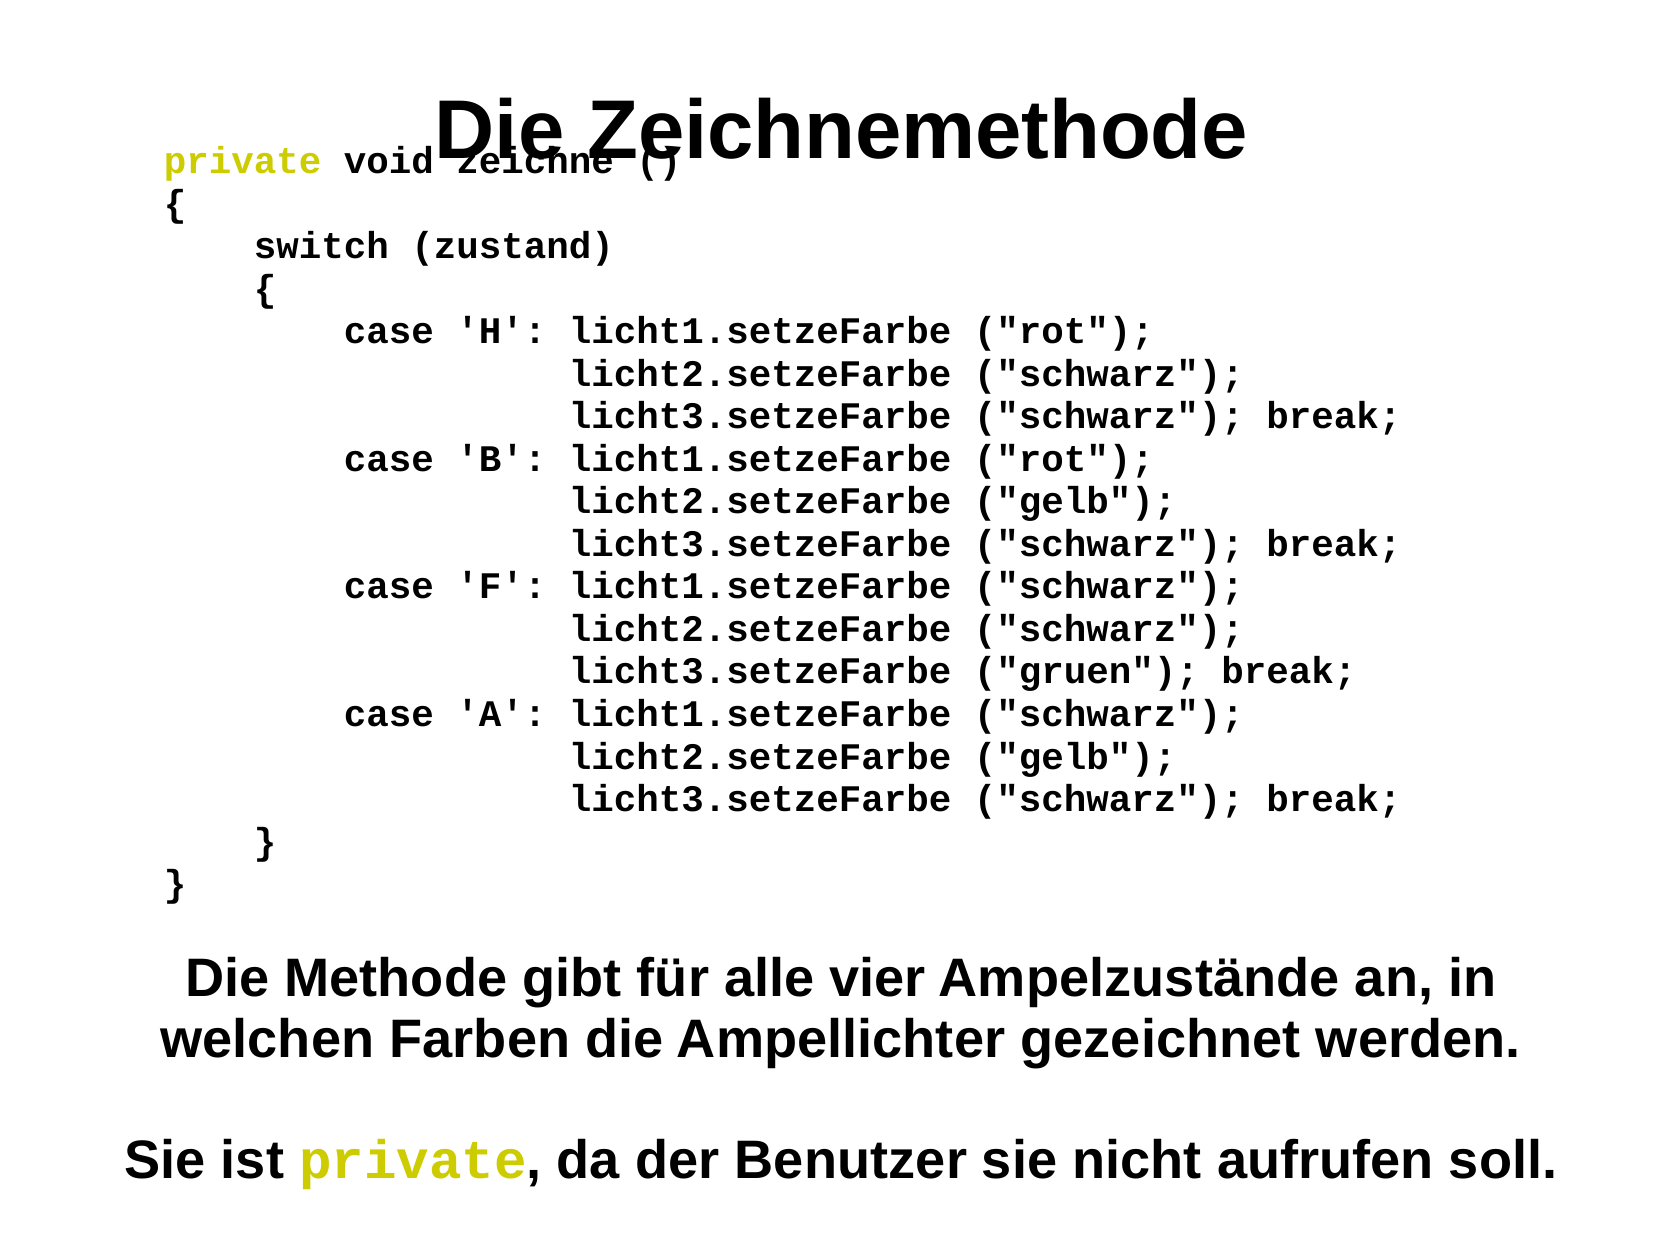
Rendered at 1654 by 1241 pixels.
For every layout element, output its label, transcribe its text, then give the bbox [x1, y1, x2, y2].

text_box private void zeichne () { switch (zustand) { case 'H': licht1.setzeFarbe ("rot"); licht2.setzeFarbe ("schwarz"); licht3.setzeFarbe ("schwarz"); break; case 'B': licht1.setzeFarbe ("rot"); licht2.setzeFarbe ("gelb"); licht3.setzeFarbe ("schwarz"); break; case 'F': licht1.setzeFarbe ("schwarz"); licht2.setzeFarbe ("schwarz"); licht3.setzeFarbe ("gruen"); break; case 'A': licht1.setzeFarbe ("schwarz"); licht2.setzeFarbe ("gelb"); licht3.setzeFarbe ("schwarz"); break; } } [59, 135, 1625, 916]
text_box Die Methode gibt für alle vier Ampelzustände an, in welchen Farben die Ampellichter gezeichnet werden. Sie ist private, da der Benutzer sie nicht aufrufen soll. [59, 940, 1625, 1208]
text_box Die Zeichnemethode [88, 29, 1595, 135]
